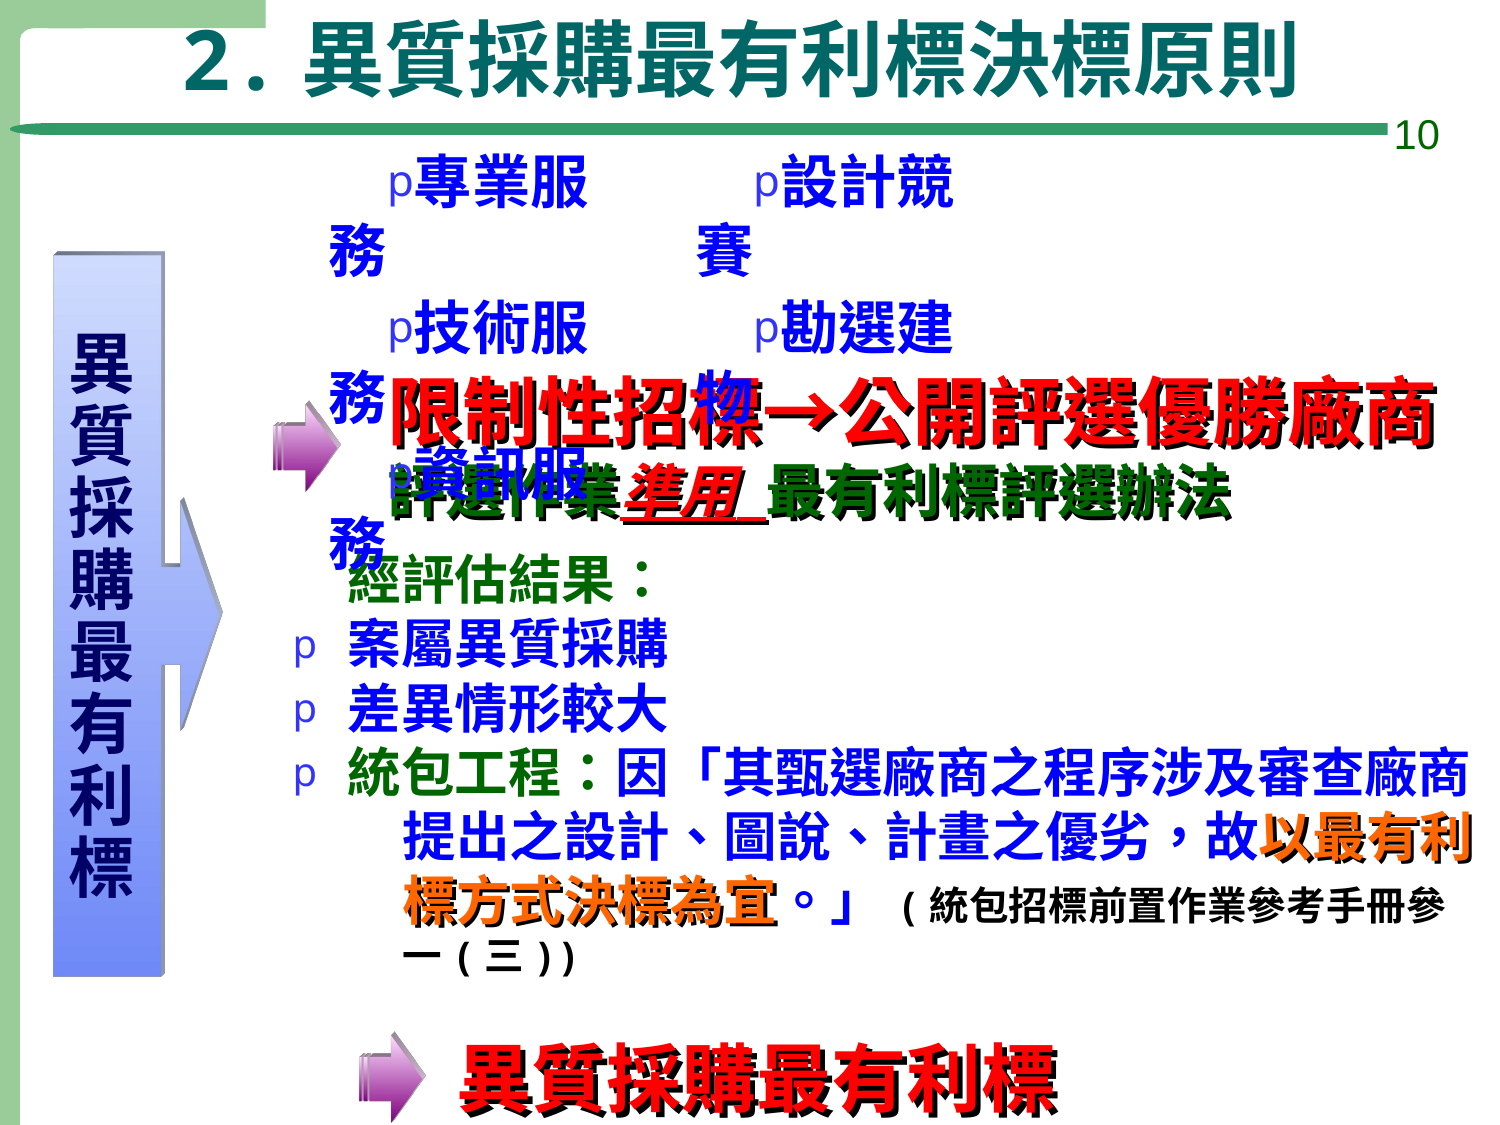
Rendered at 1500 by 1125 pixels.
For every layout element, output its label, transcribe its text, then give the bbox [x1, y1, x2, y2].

list 經評估結果： 案屬異質採購 差異情形較大 統包工程：因「其甄選廠商之程序涉及審查廠商提出之設計、圖說、計畫之優劣，故以最有利標方式決標為宜。」(統包招標前置作業參考手冊參一(三)) [277, 538, 1500, 988]
text_box [1378, 90, 1491, 166]
text_box 限制性招標→公開評選優勝廠商 評選作業準用 最有利標評選辦法 [372, 357, 1452, 546]
text_box [370, 1039, 421, 1119]
text_box 設計競賽 勘選建物 [680, 137, 1022, 362]
text_box [284, 407, 336, 489]
title 2.異質採購最有利標決標原則 [29, 0, 1453, 114]
text_box 專業服務 技術服務 資訊服務 [314, 137, 655, 362]
text_box 異質採購最有利標 [442, 1024, 1072, 1125]
